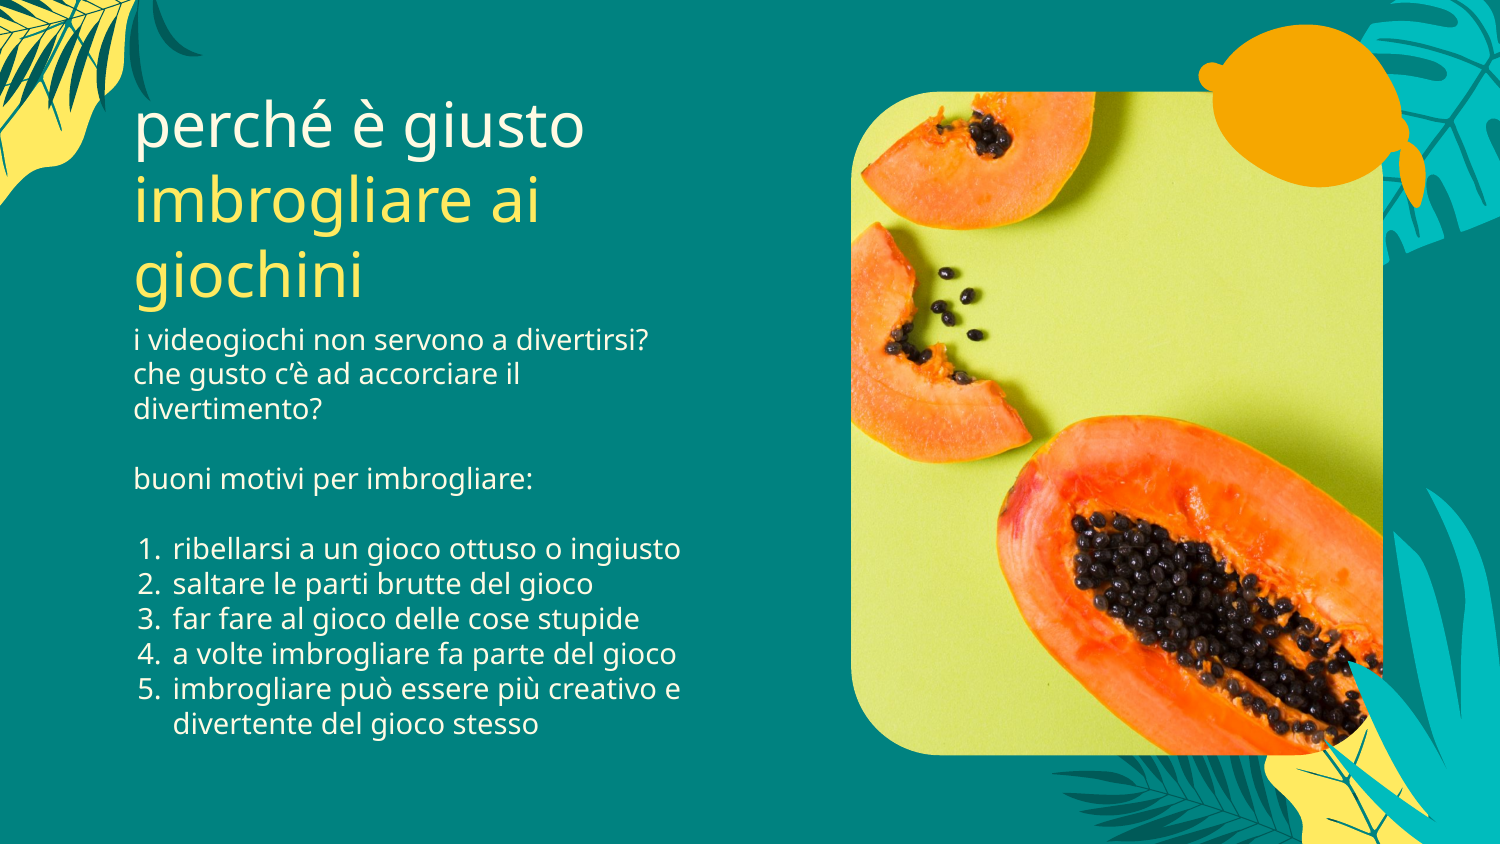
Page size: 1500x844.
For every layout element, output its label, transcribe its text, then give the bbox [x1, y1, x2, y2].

text_box [851, 24, 1500, 844]
list i videogiochi non servono a divertirsi? che gusto c’è ad accorciare il divertimento? buoni motivi per imbrogliare: ribellarsi a un gioco ottuso o ingiusto saltare le parti brutte del gioco far fare al gioco delle cose stupide a volte imbrogliare fa parte del gioco imbrogliare può essere più creativo e divertente del gioco stesso [118, 315, 712, 746]
title perché è giusto imbrogliare ai giochini [118, 98, 712, 296]
